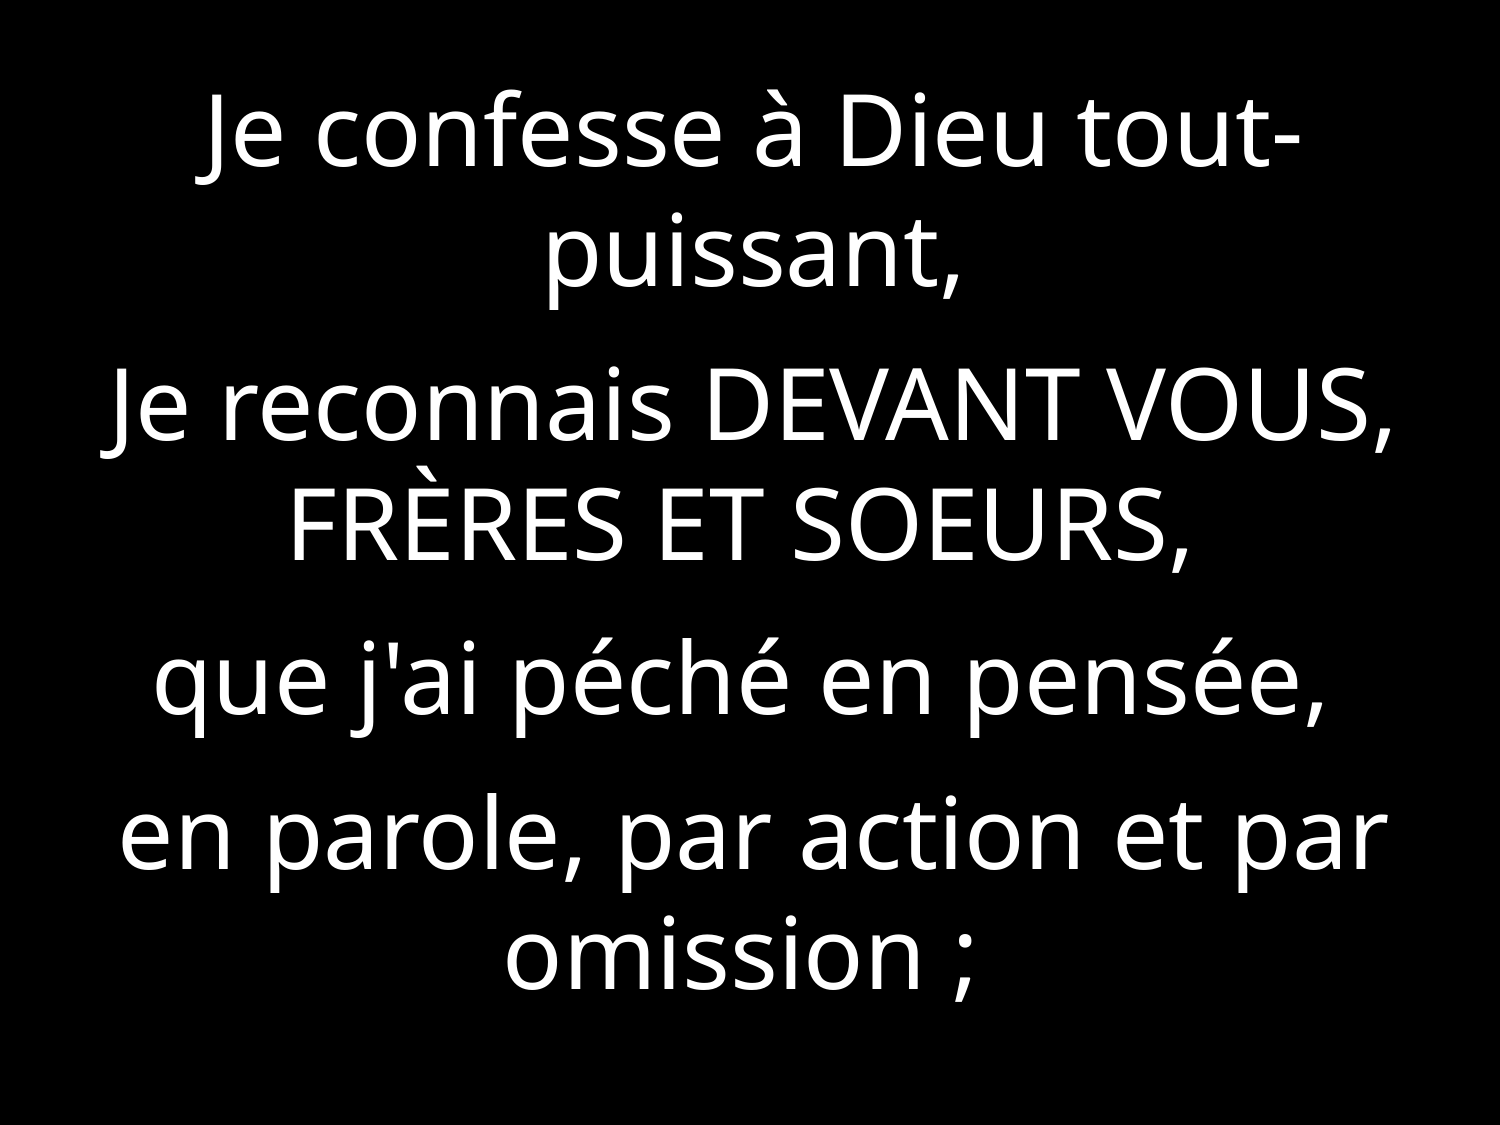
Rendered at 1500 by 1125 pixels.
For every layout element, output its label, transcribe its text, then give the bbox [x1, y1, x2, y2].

text_box Je confesse à Dieu tout-puissant, Je reconnais DEVANT VOUS, FRÈRES ET SOEURS, que j'ai péché en pensée, en parole, par action et par omission ; [8, 58, 1500, 974]
